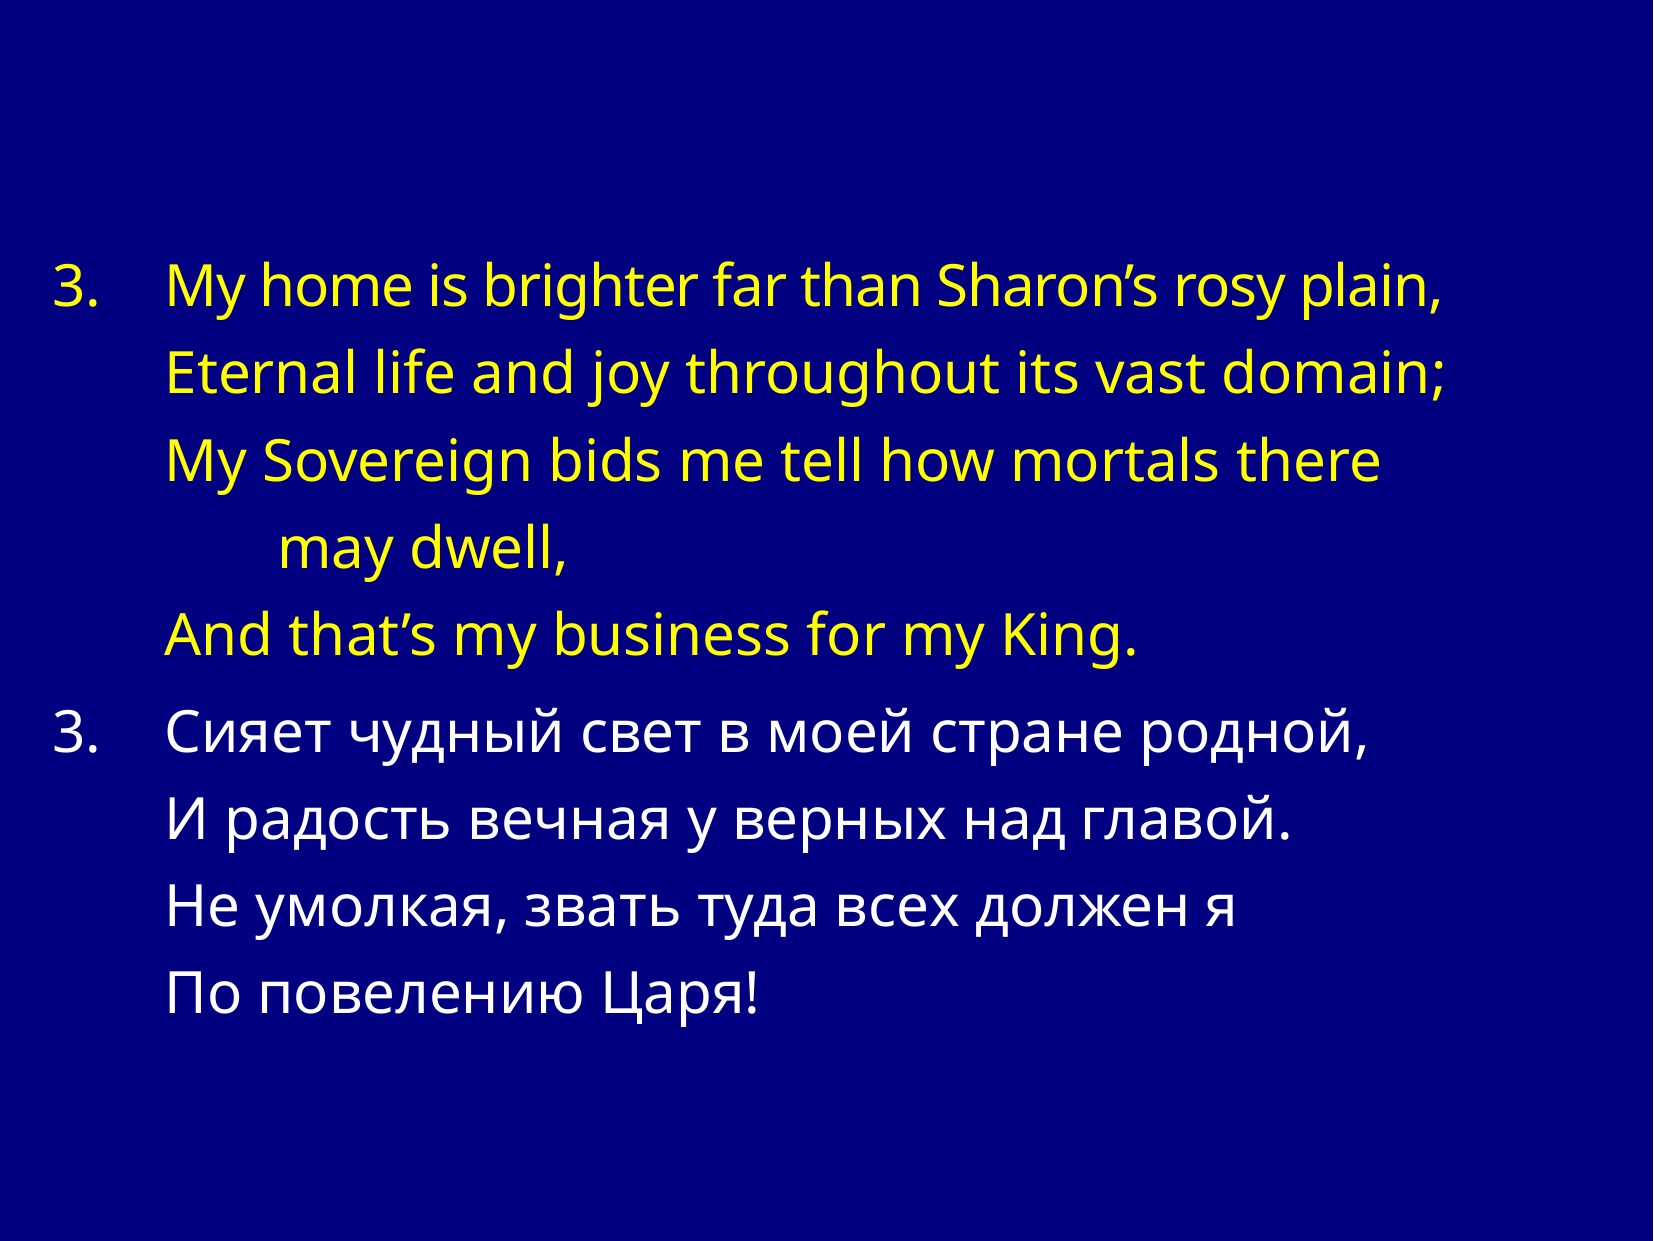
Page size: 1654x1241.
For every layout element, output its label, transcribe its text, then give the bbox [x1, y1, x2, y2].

text_box 3. Сияет чудный свет в моей стране родной, И радость вечная у верных над главой. Не умолкая, звать туда всех должен я По повелению Царя! [37, 675, 1576, 1163]
text_box 3. My home is brighter far than Sharon’s rosy plain, Eternal life and joy throughout its vast domain; My Sovereign bids me tell how mortals there may dwell, And that’s my business for my King. [37, 150, 1653, 638]
